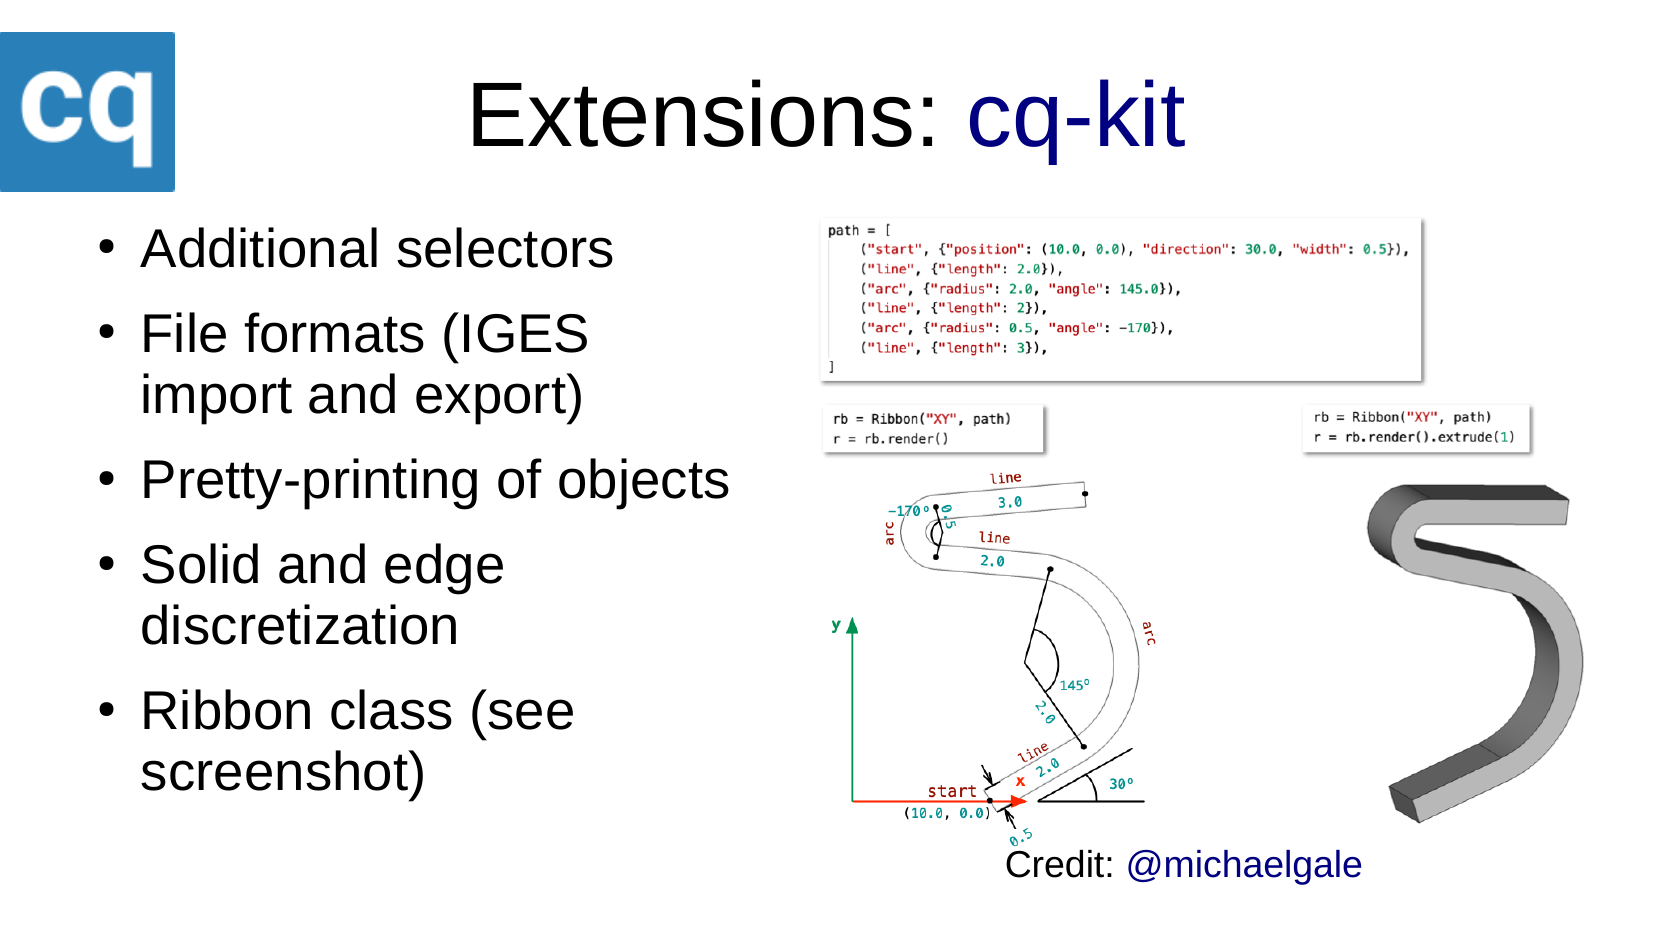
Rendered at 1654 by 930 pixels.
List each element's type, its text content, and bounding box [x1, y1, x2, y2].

list Additional selectors File formats (IGES import and export) Pretty-printing of objects Solid and edge discretization Ribbon class (see screenshot) [82, 217, 736, 856]
title Extensions: cq-kit [82, 37, 1571, 193]
picture [816, 214, 1605, 862]
text_box Credit: @michaelgale [990, 836, 1396, 894]
picture [0, 32, 175, 192]
